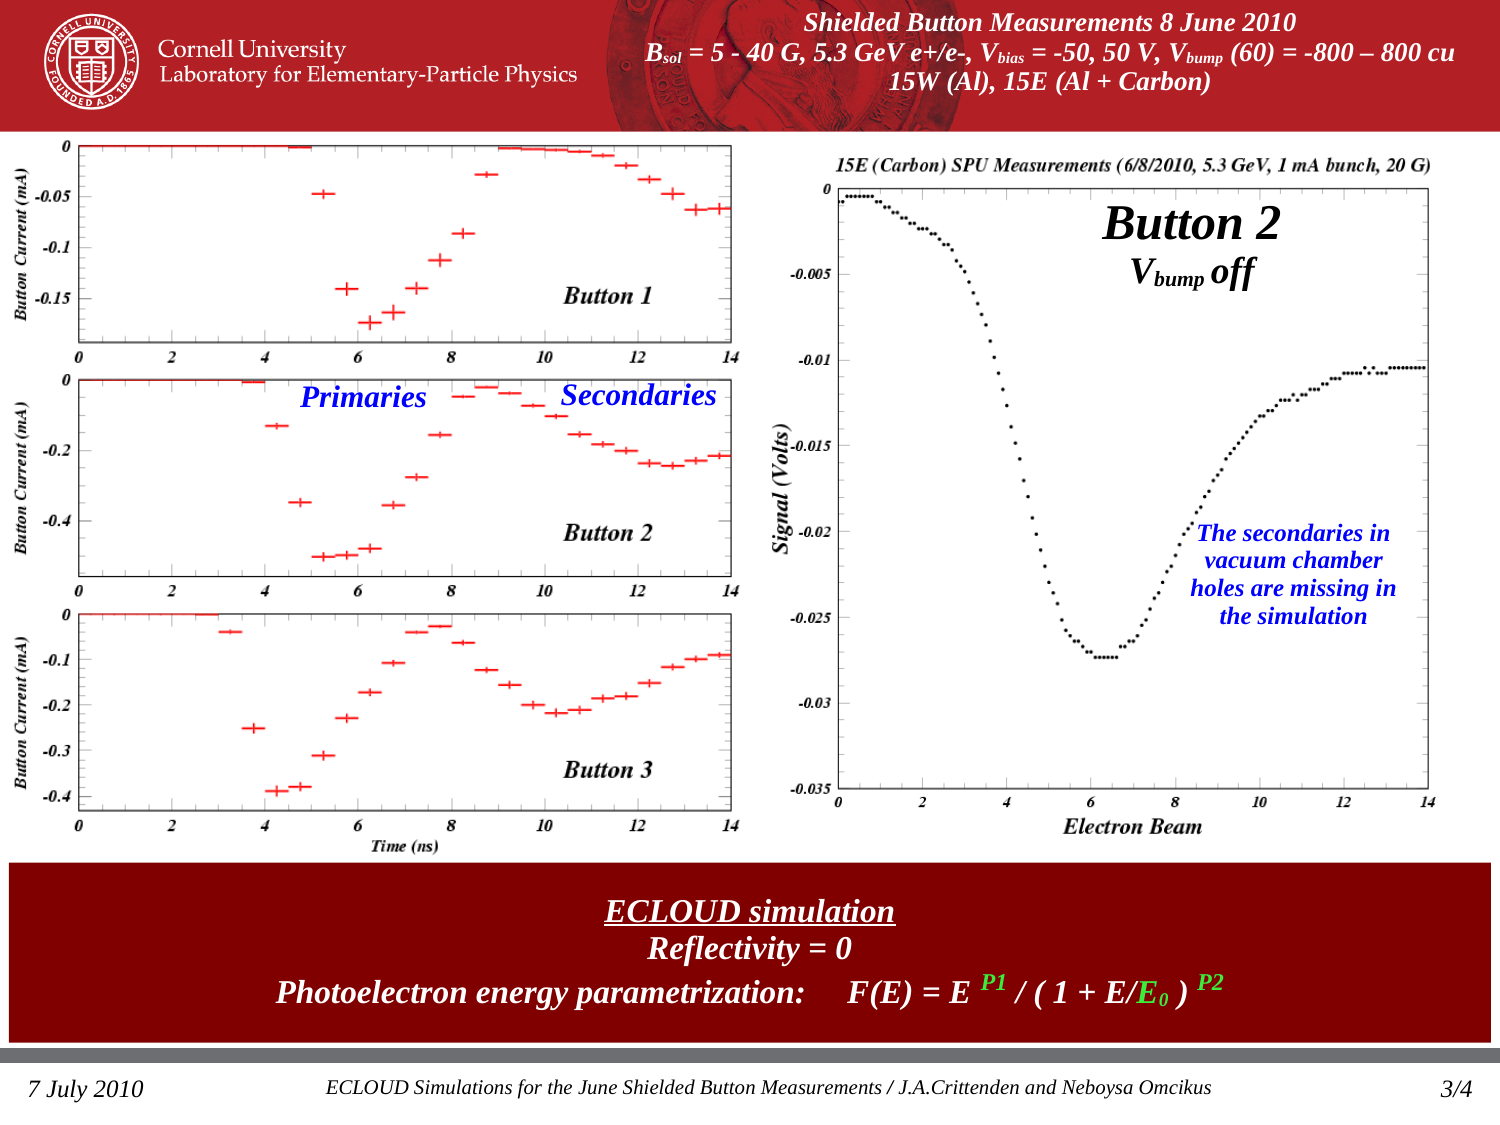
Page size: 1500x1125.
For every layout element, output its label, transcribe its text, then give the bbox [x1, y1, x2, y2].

text_box ECLOUD simulation Reflectivity = 0 Photoelectron energy parametrization: F(E) = E P1 / ( 1 + E/E0 ) P2 [8, 862, 1491, 1043]
text_box Shielded Button Measurements 8 June 2010 Bsol = 5 - 40 G, 5.3 GeV e+/e-, Vbias = -50, 50 V, Vbump (60) = -800 – 800 cu 15W (Al), 15E (Al + Carbon) [600, 0, 1500, 136]
text_box The secondaries in vacuum chamber holes are missing in the simulation [1170, 511, 1418, 675]
text_box Button 2 Vbump off [1087, 187, 1426, 342]
picture [0, 136, 751, 863]
picture [0, 0, 600, 132]
text_box Primaries [270, 371, 458, 434]
picture [765, 149, 1441, 844]
text_box Secondaries [526, 370, 752, 432]
